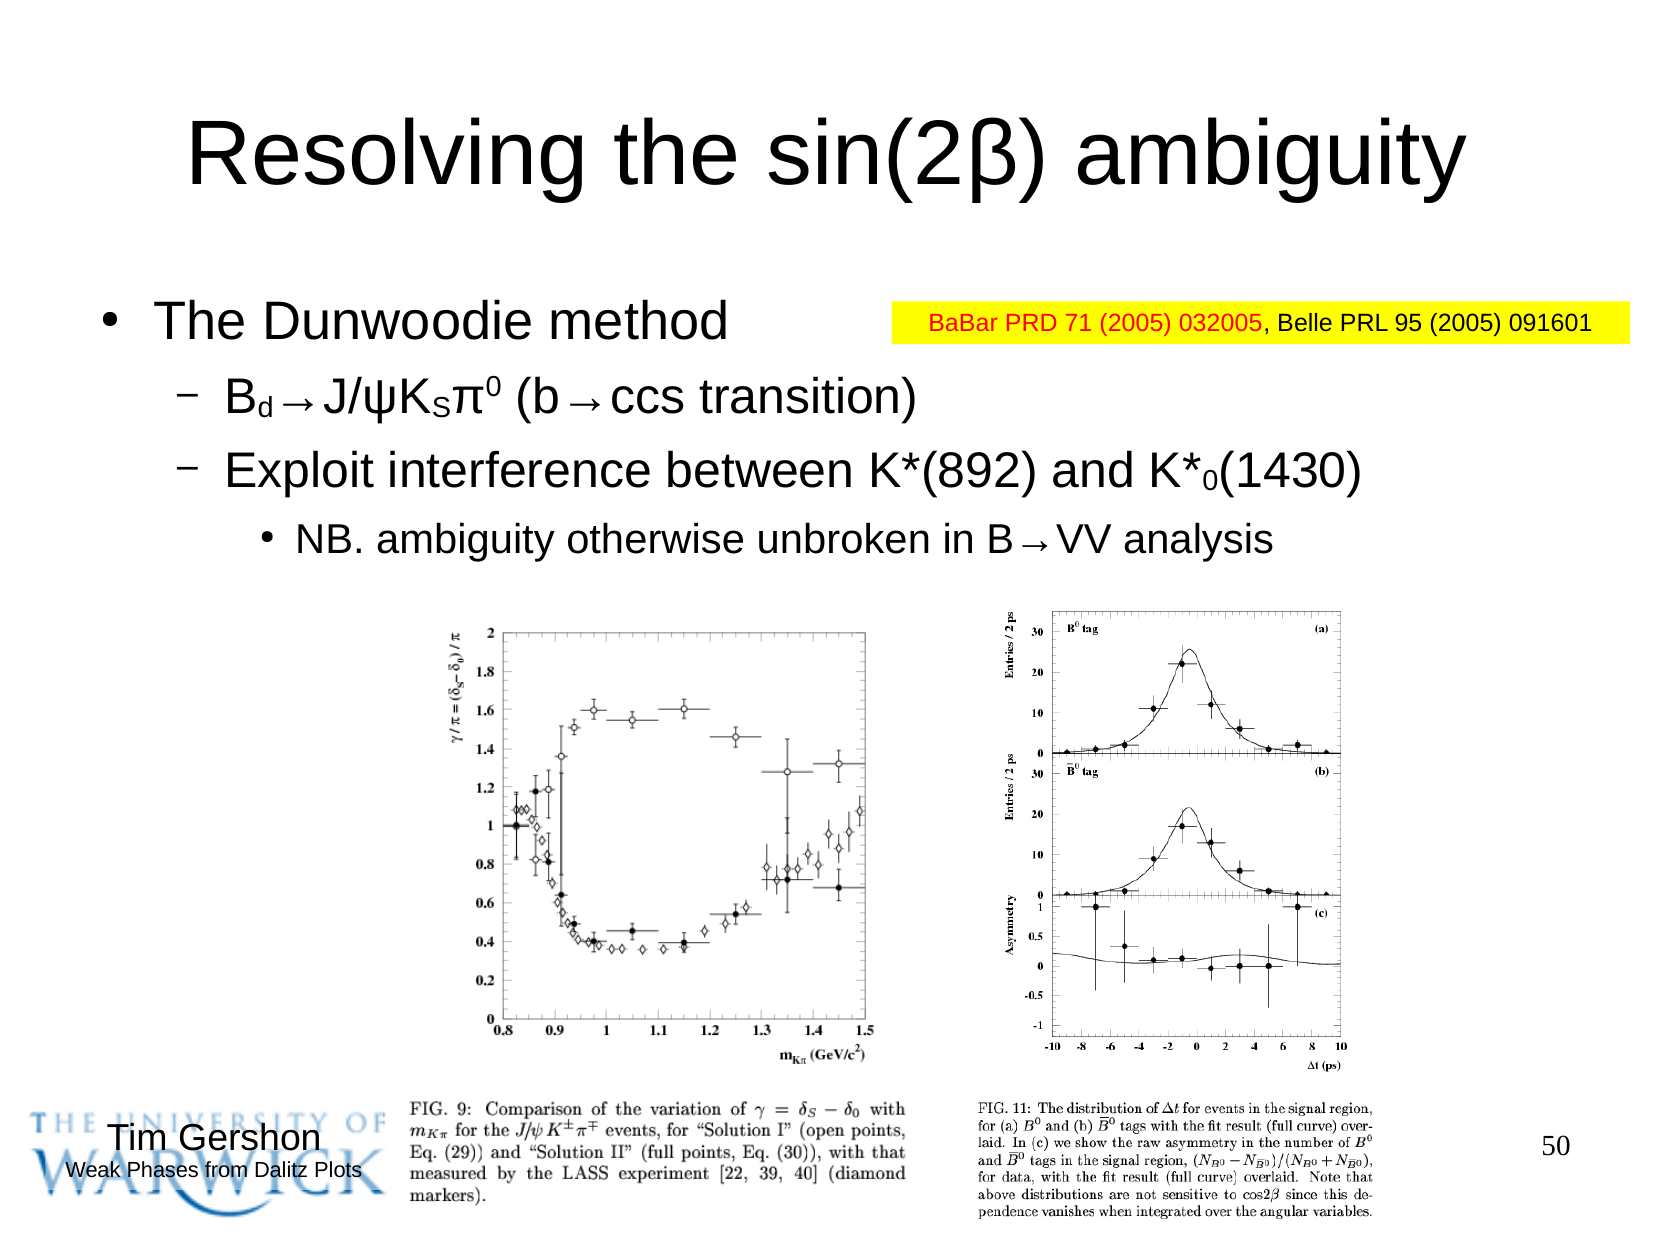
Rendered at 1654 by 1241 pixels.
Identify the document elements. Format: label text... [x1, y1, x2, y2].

title Resolving the sin(2β) ambiguity [82, 56, 1571, 250]
picture [966, 595, 1385, 1234]
text_box BaBar PRD 71 (2005) 032005, Belle PRL 95 (2005) 091601 [891, 301, 1630, 345]
list The Dunwoodie method Bd→J/ψKSπ0 (b→ccs transition) Exploit interference between K*(892) and K*0(1430) NB. ambiguity otherwise unbroken in B→VV analysis [82, 290, 1571, 1094]
picture [19, 608, 919, 1232]
text_box Tim Gershon Weak Phases from Dalitz Plots [45, 1108, 383, 1190]
